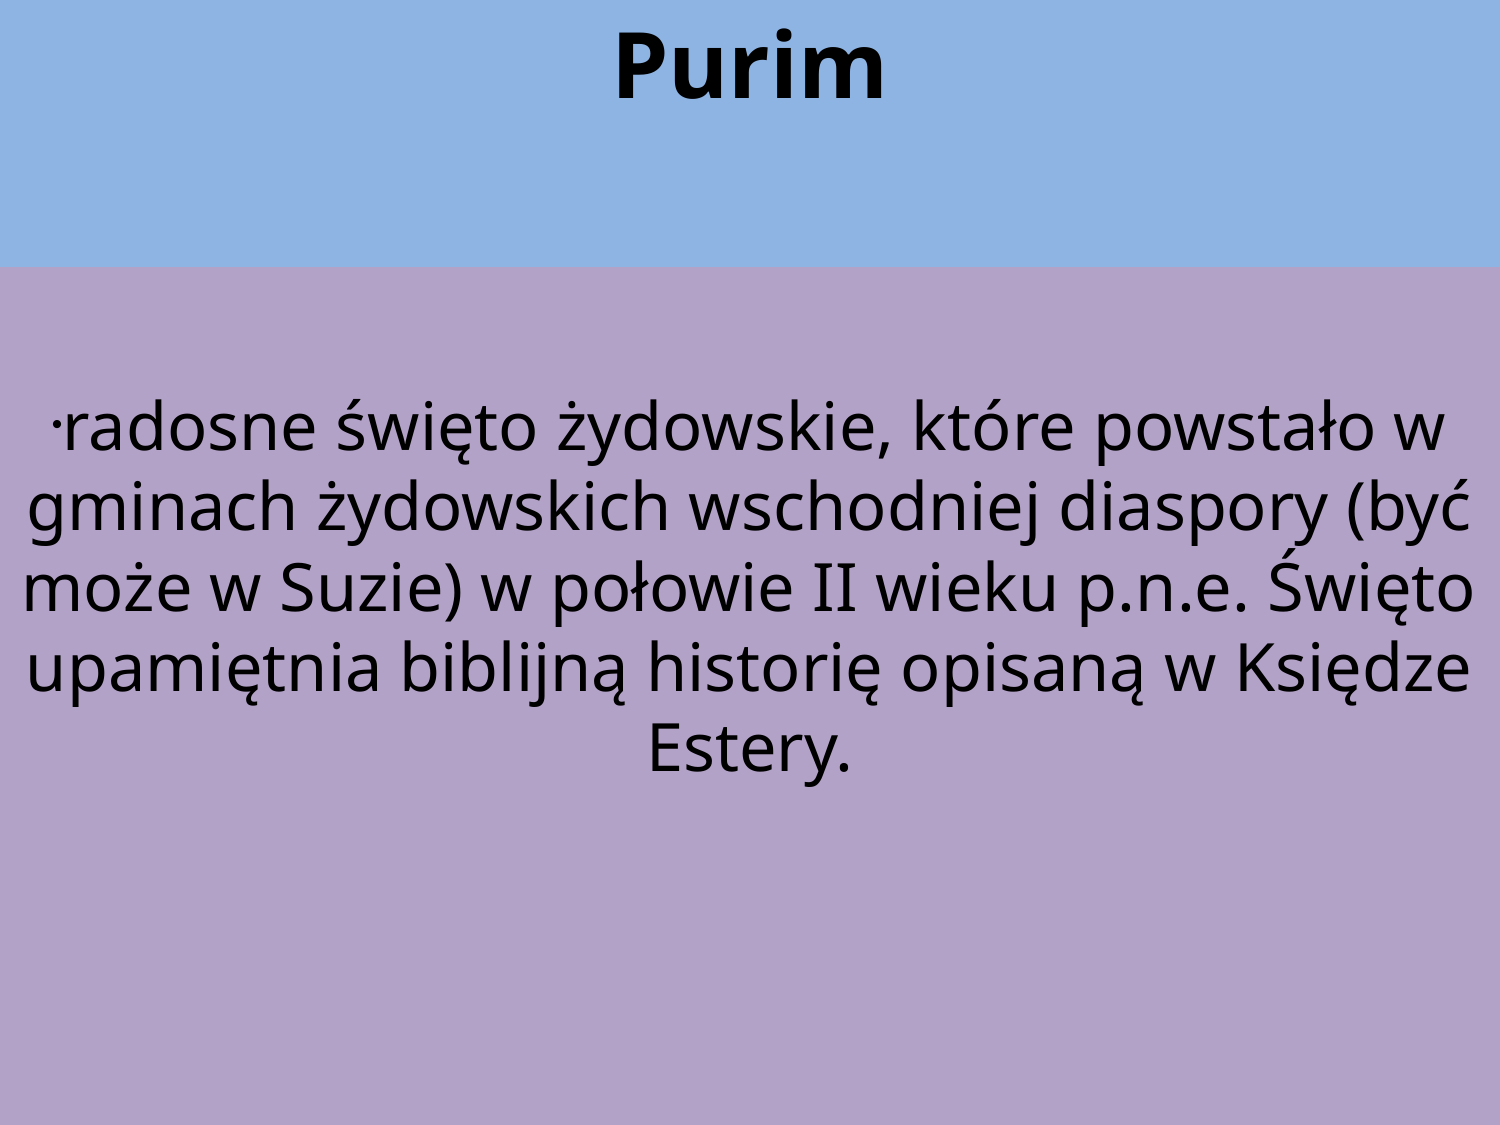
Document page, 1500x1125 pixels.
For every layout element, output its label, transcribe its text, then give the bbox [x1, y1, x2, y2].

list radosne święto żydowskie, które powstało w gminach żydowskich wschodniej diaspory (być może w Suzie) w połowie II wieku p.n.e. Święto upamiętnia biblijną historię opisaną w Księdze Estery. [0, 267, 1500, 1125]
title Purim [0, 0, 1500, 267]
